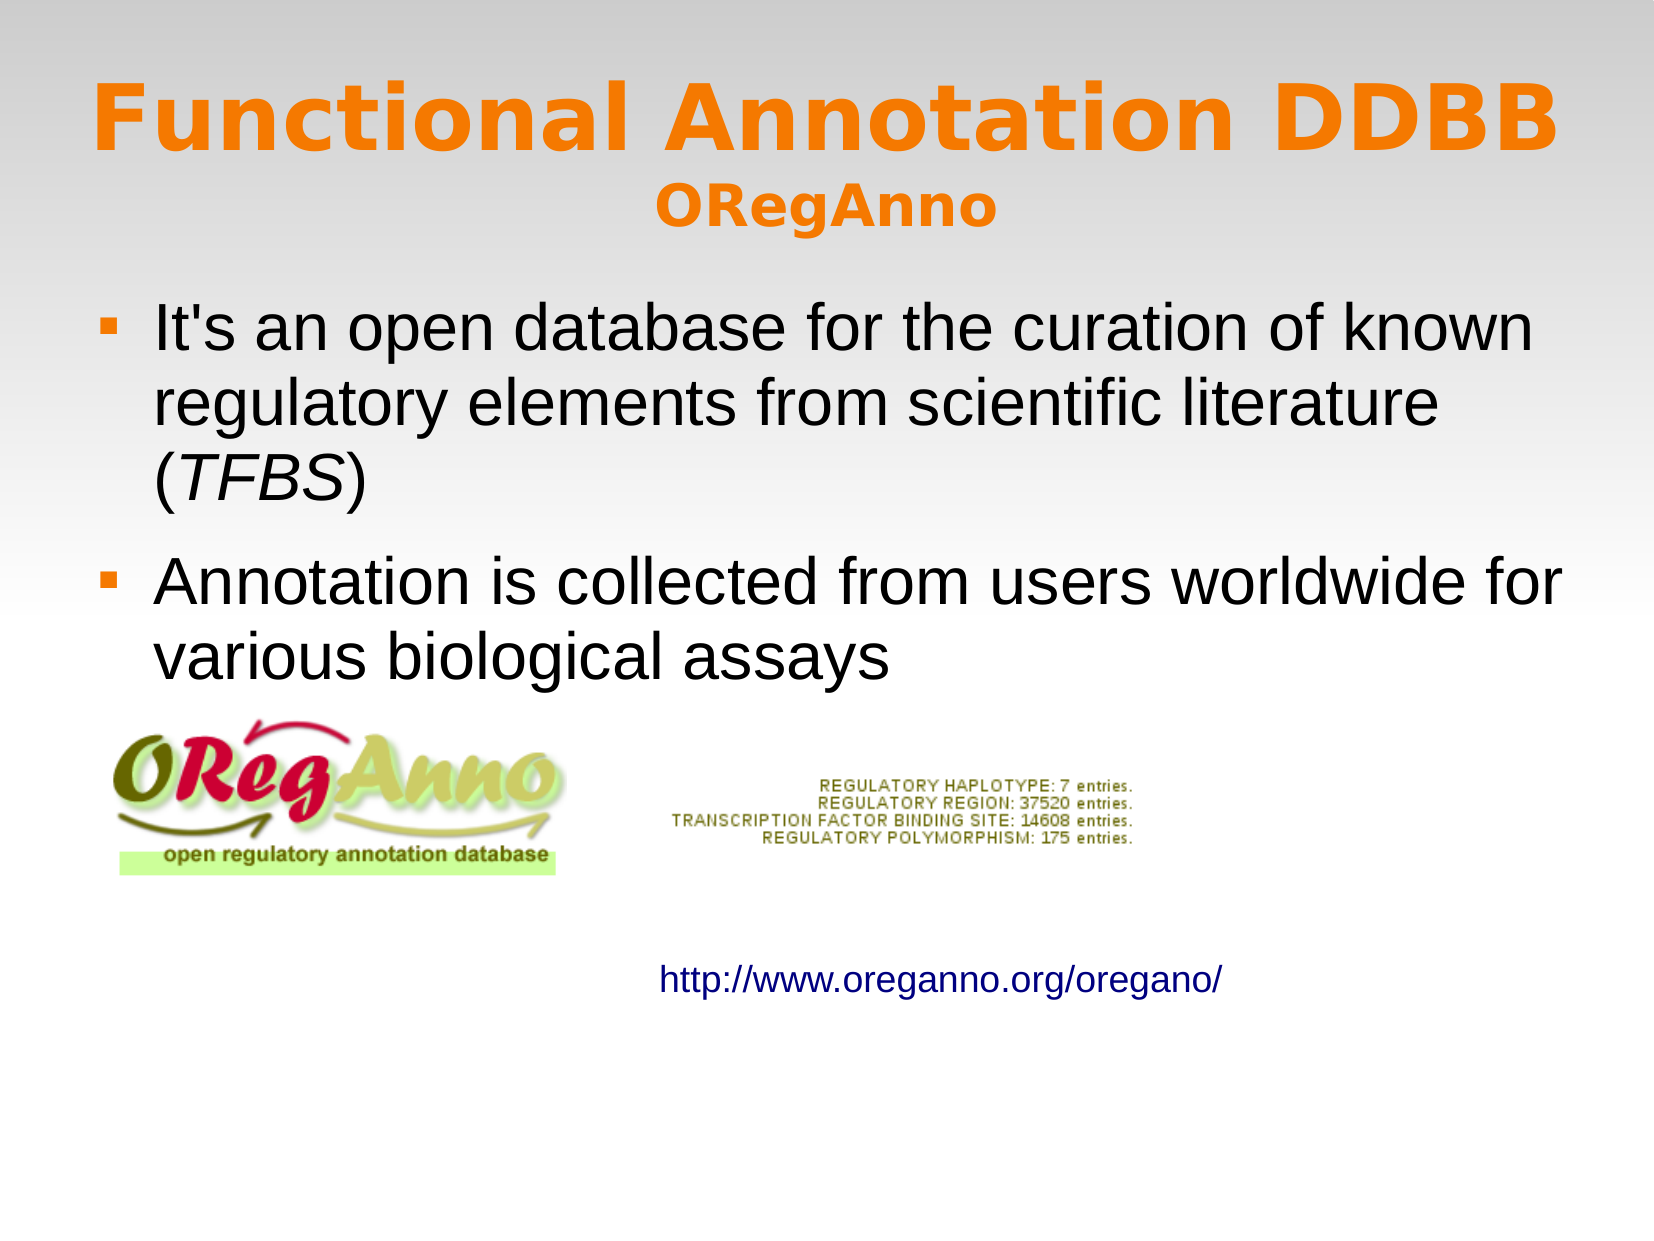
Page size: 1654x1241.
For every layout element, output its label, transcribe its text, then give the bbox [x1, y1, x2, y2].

text_box http://www.oreganno.org/oregano/ [644, 951, 1238, 1013]
list It's an open database for the curation of known regulatory elements from scientific literature (TFBS) Annotation is collected from users worldwide for various biological assays [82, 290, 1571, 1094]
picture [637, 726, 1159, 863]
picture [112, 712, 567, 885]
title Functional Annotation DDBB ORegAnno [82, 49, 1571, 257]
